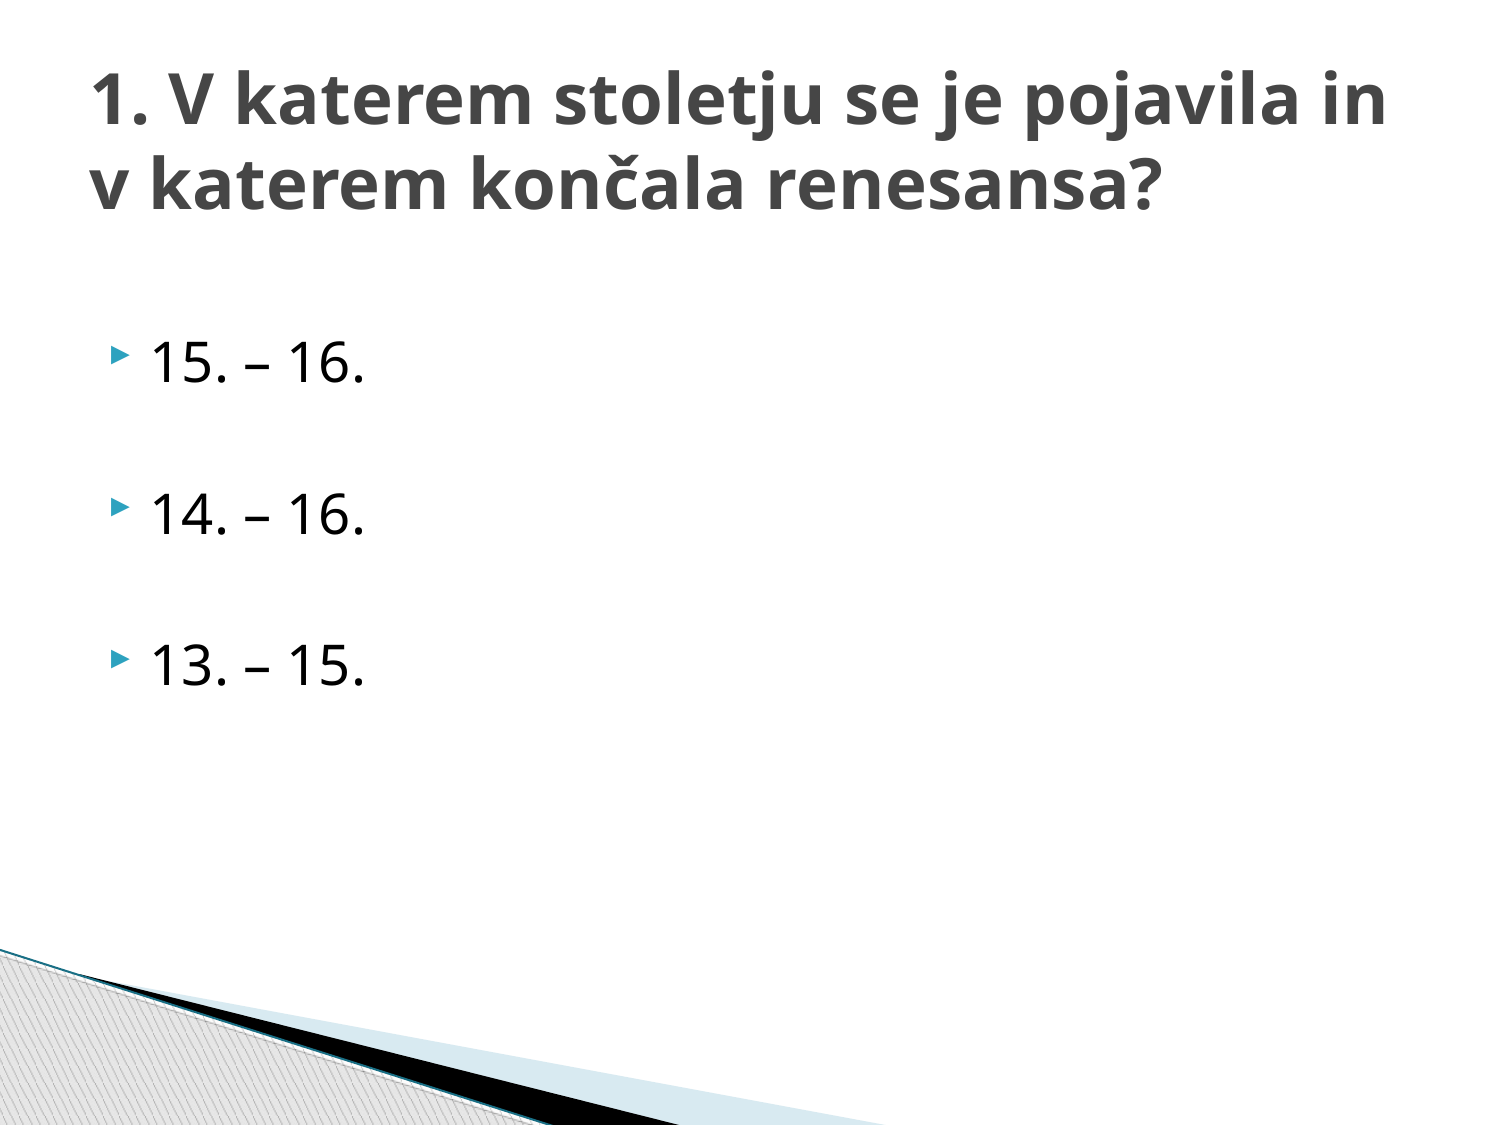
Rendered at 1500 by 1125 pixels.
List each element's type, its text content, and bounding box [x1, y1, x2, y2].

title 1. V katerem stoletju se je pojavila in v katerem končala renesansa? [75, 45, 1425, 233]
list 15. – 16. 14. – 16. 13. – 15. [75, 242, 1425, 986]
